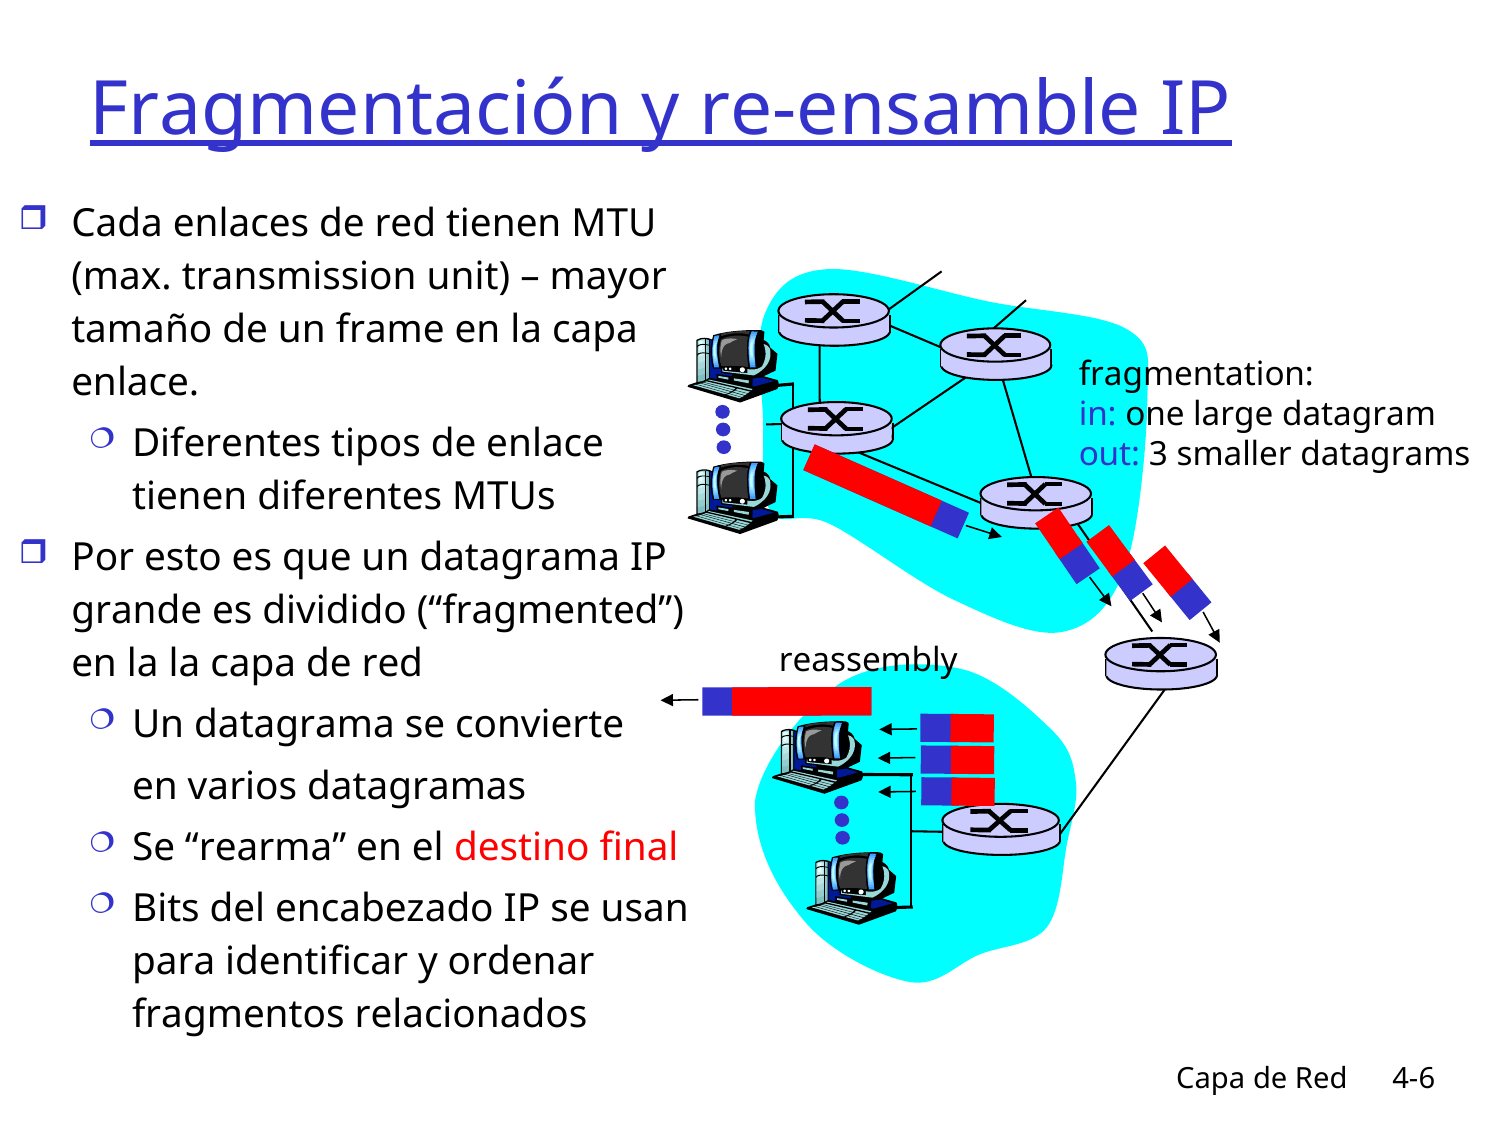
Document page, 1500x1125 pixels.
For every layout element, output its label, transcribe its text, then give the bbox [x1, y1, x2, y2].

text_box [754, 759, 910, 923]
text_box reassembly [764, 630, 973, 686]
picture [687, 329, 781, 403]
text_box [702, 672, 1077, 983]
text_box [1143, 545, 1212, 621]
title Fragmentación y re-ensamble IP [75, 15, 1463, 196]
picture [771, 720, 865, 794]
text_box fragmentation: in: one large datagram out: 3 smaller datagrams [1063, 344, 1486, 481]
picture [806, 851, 899, 925]
text_box [716, 440, 732, 455]
text_box [1105, 637, 1217, 690]
text_box [760, 269, 1153, 633]
list Cada enlaces de red tienen MTU (max. transmission unit) – mayor tamaño de un frame en la capa enlace. Diferentes tipos de enlace tienen diferentes MTUs Por esto es que un datagrama IP grande es dividido (“fragmented”) en la la capa de red Un datagrama se convierte en varios datagramas Se “rearma” en el destino final Bits del encabezado IP se usan para identificar y ordenar fragmentos relacionados [4, 187, 709, 1086]
text_box [715, 404, 730, 419]
text_box [715, 422, 731, 437]
picture [687, 460, 781, 535]
